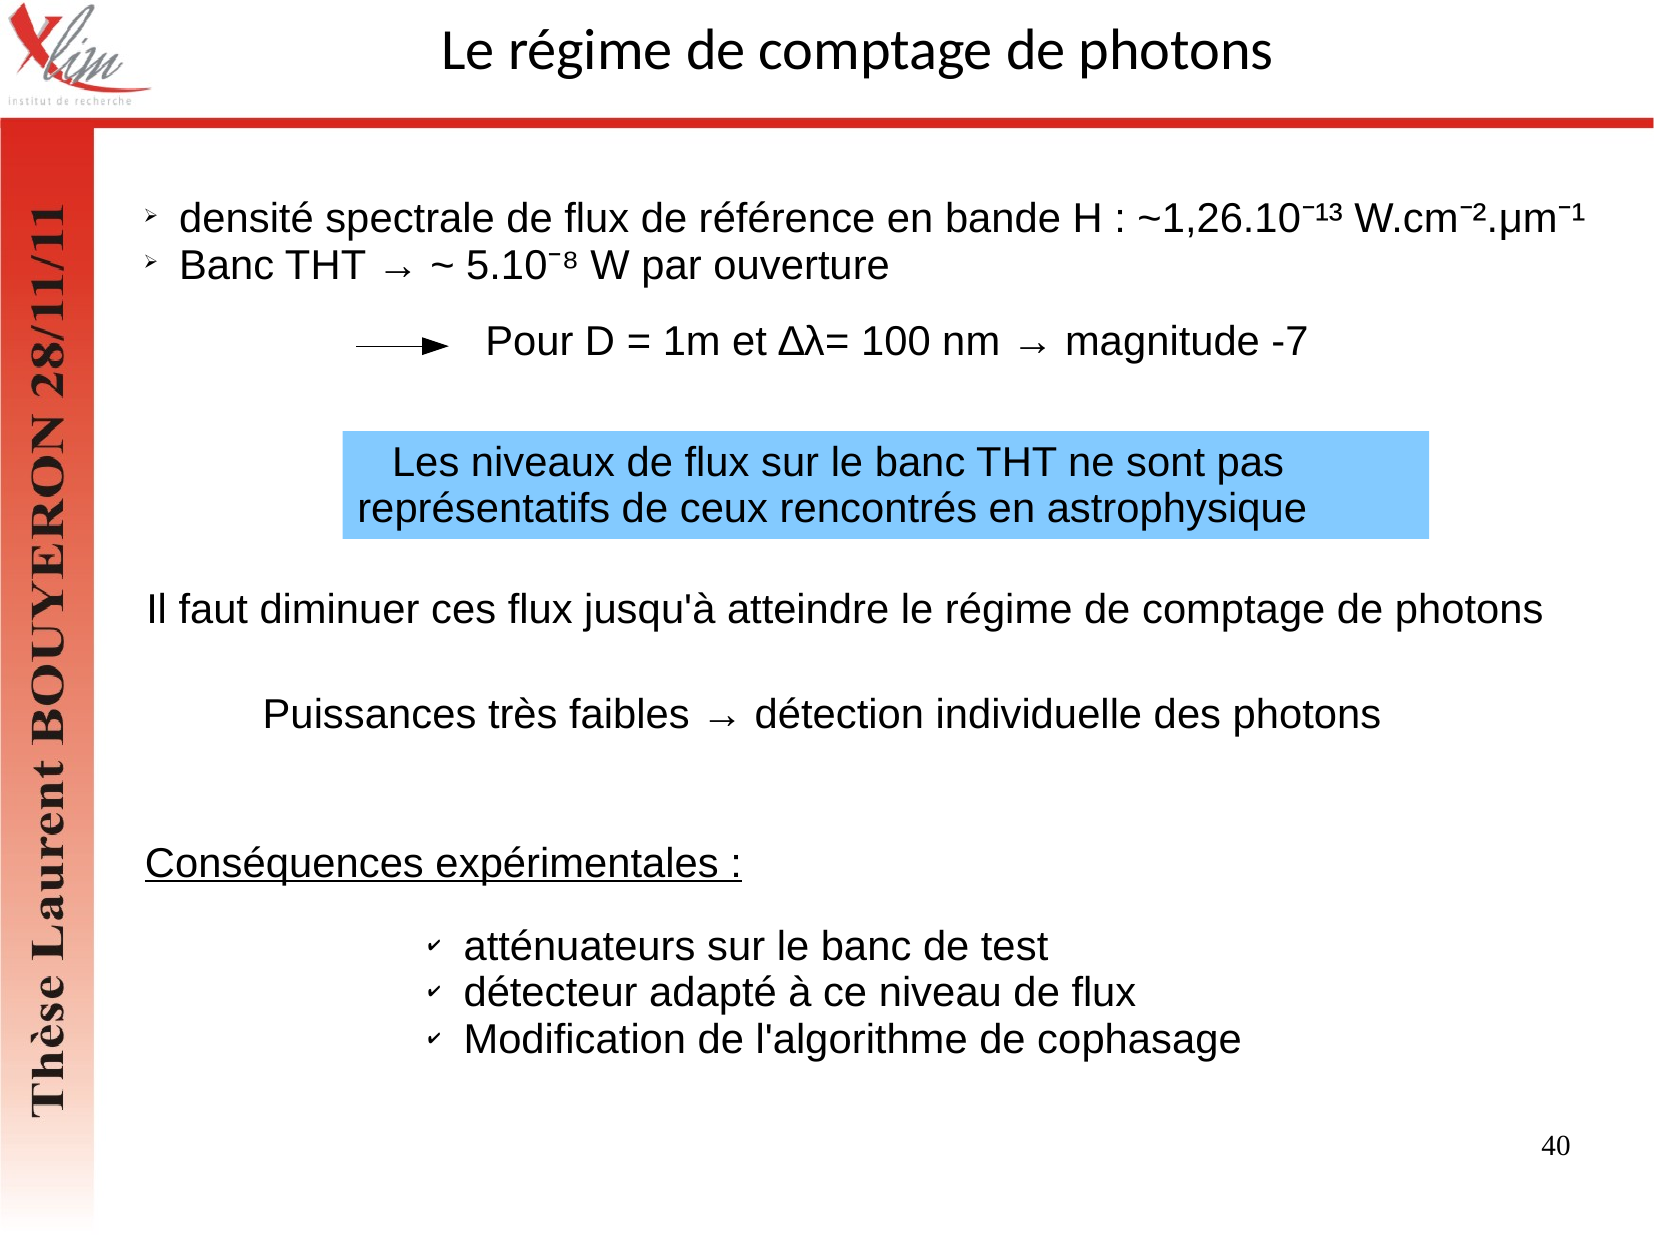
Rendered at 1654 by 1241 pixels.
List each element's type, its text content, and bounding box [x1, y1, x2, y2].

text_box Puissances très faibles → détection individuelle des photons [248, 683, 1406, 792]
text_box Il faut diminuer ces flux jusqu'à atteindre le régime de comptage de photons [131, 578, 1560, 641]
picture [0, 0, 1654, 1241]
text_box densité spectrale de flux de référence en bande H : ~1,26.10⁻¹³ W.cm⁻².μm⁻¹ Banc THT → ~ 5.10⁻⁸ W par ouverture [129, 187, 1619, 296]
text_box Conséquences expérimentales : [130, 832, 758, 894]
text_box Le régime de comptage de photons [113, 0, 1602, 132]
text_box Pour D = 1m et ∆λ= 100 nm → magnitude -7 [470, 310, 1324, 373]
text_box Les niveaux de flux sur le banc THT ne sont pas représentatifs de ceux rencontrés en astrophysique [342, 431, 1430, 539]
text_box atténuateurs sur le banc de test détecteur adapté à ce niveau de flux Modification de l'algorithme de cophasage [413, 915, 1489, 1070]
